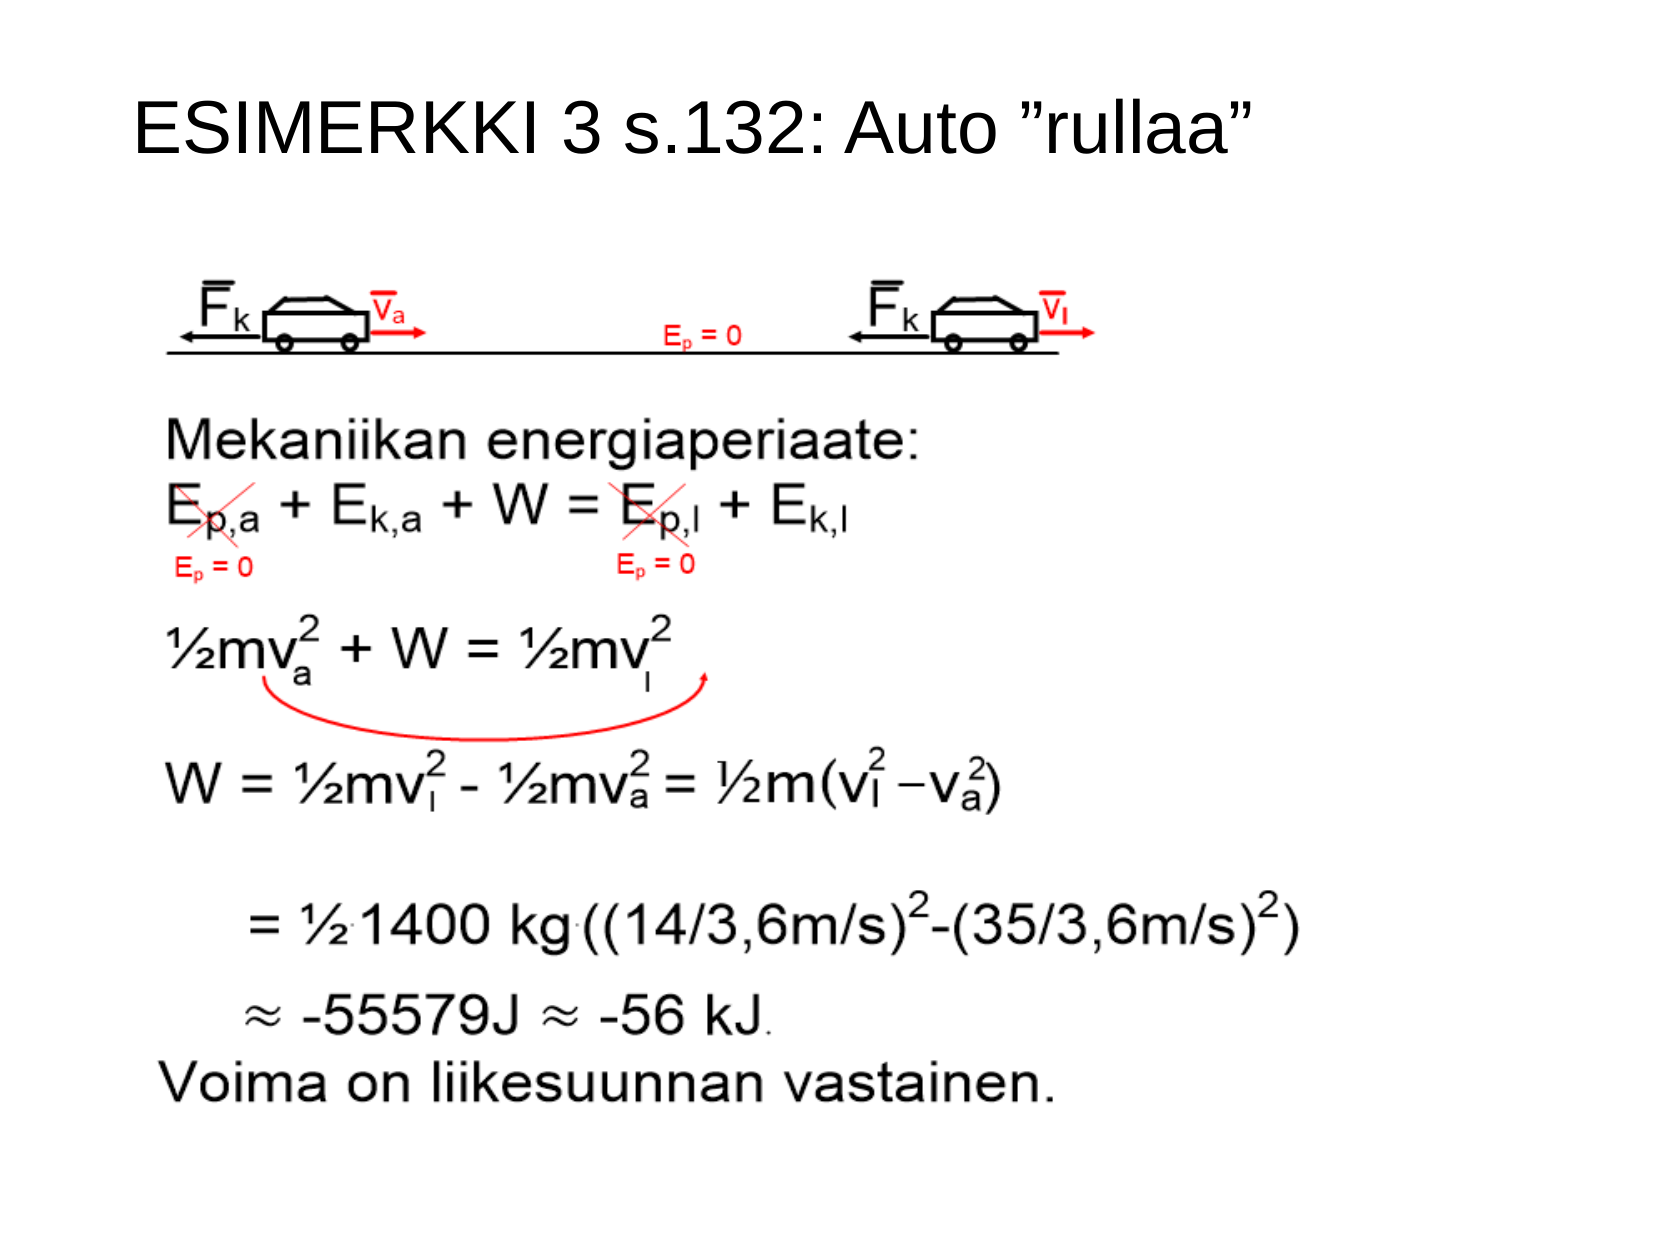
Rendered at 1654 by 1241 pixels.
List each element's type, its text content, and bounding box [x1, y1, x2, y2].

picture [94, 215, 1525, 1158]
text_box ESIMERKKI 3 s.132: Auto ”rullaa” [118, 78, 1560, 178]
